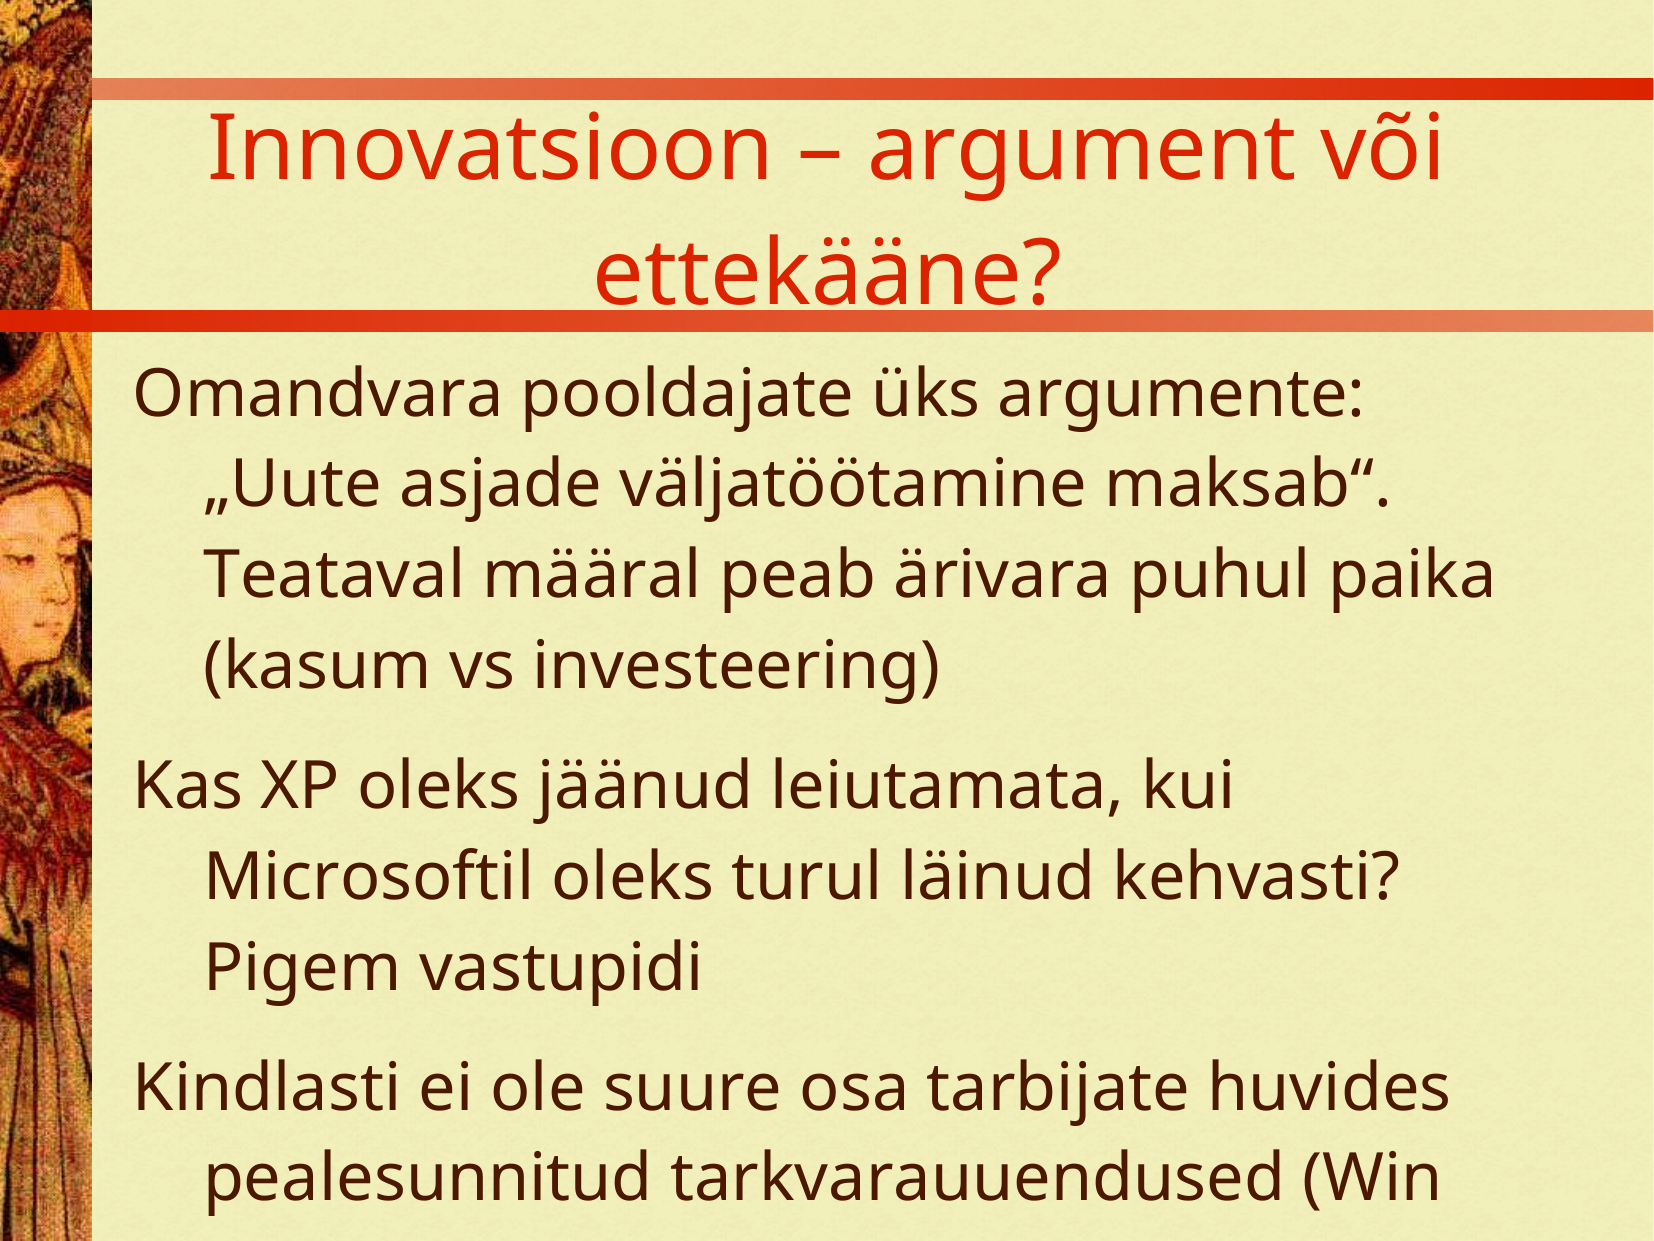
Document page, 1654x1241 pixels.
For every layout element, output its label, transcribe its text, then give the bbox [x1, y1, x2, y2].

list Omandvara pooldajate üks argumente: „Uute asjade väljatöötamine maksab“. Teataval määral peab ärivara puhul paika (kasum vs investeering) Kas XP oleks jäänud leiutamata, kui Microsoftil oleks turul läinud kehvasti? Pigem vastupidi Kindlasti ei ole suure osa tarbijate huvides pealesunnitud tarkvarauuendused (Win 98 => 2000 => XP => Vista) Mõnelgi juhul on turu monopoliseerumine viinud tehnoloogia arengupidurduseni (IE) [121, 344, 1534, 1234]
picture [0, 0, 1654, 310]
title Innovatsioon – argument või ettekääne? [121, 102, 1534, 311]
picture [0, 332, 1654, 1241]
